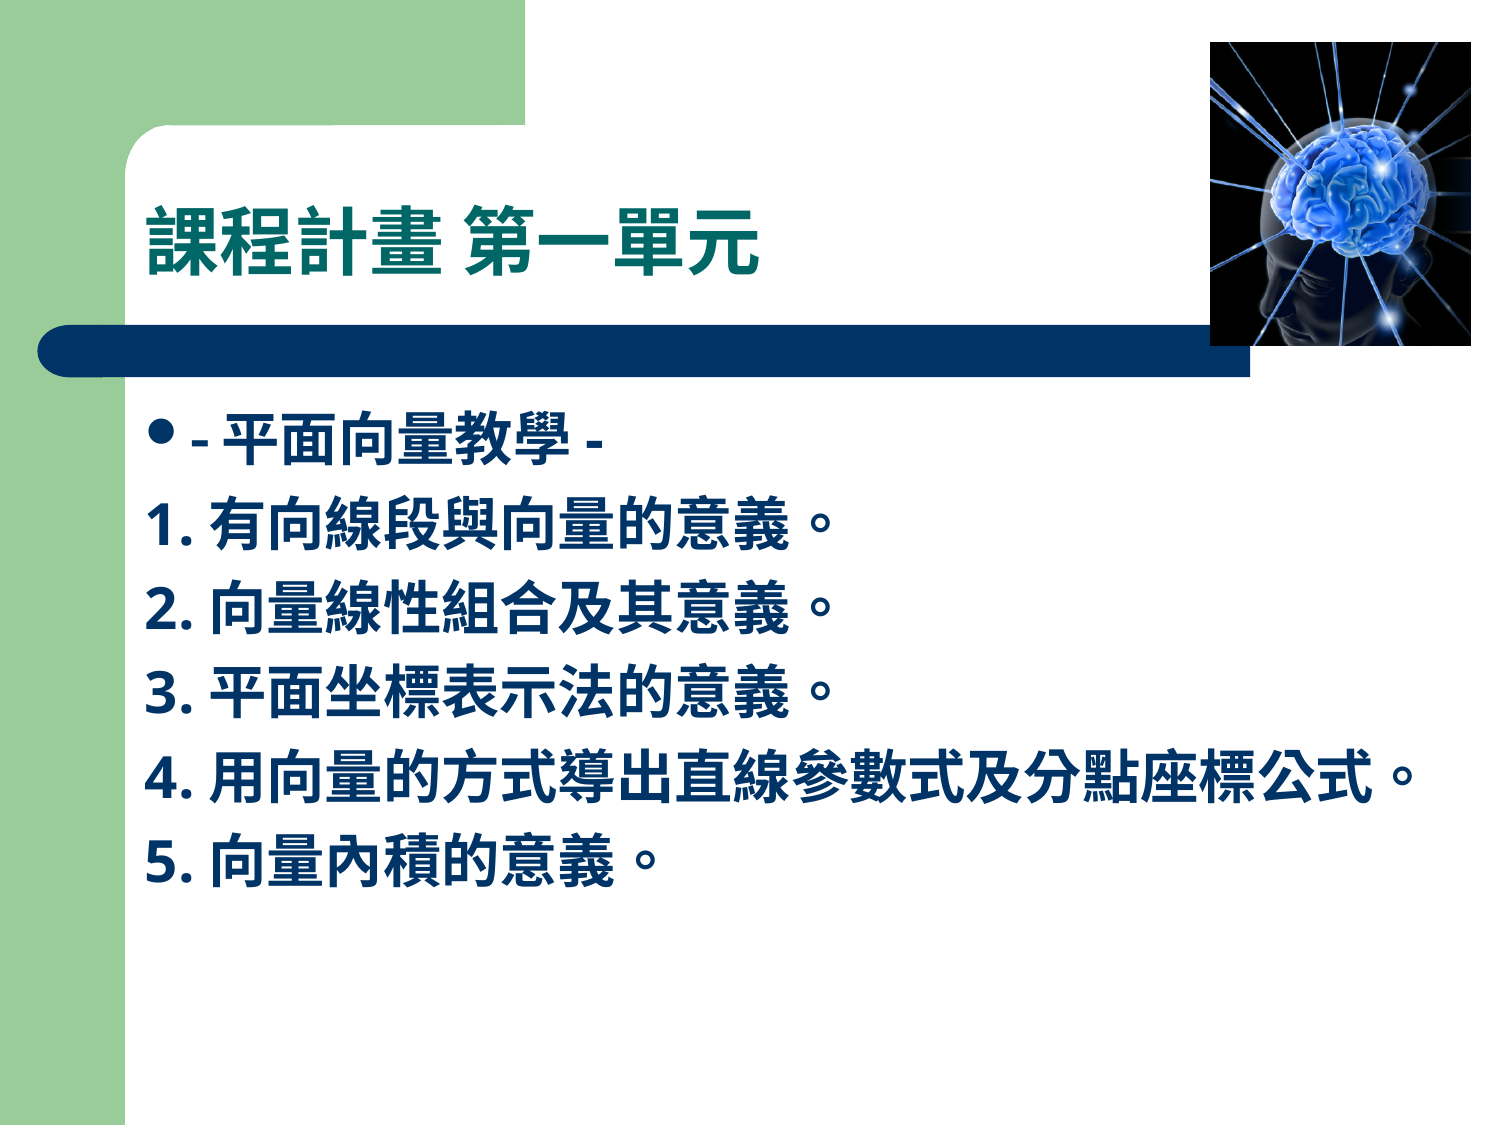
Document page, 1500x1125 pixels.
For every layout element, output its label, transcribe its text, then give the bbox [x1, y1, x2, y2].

picture [1210, 42, 1471, 346]
list -平面向量教學- 1.有向線段與向量的意義。 2.向量線性組合及其意義。 3.平面坐標表示法的意義。 4.用向量的方式導出直線參數式及分點座標公式。 5.向量內積的意義。 [137, 387, 1400, 999]
title 課程計畫 第一單元 [136, 136, 1210, 301]
